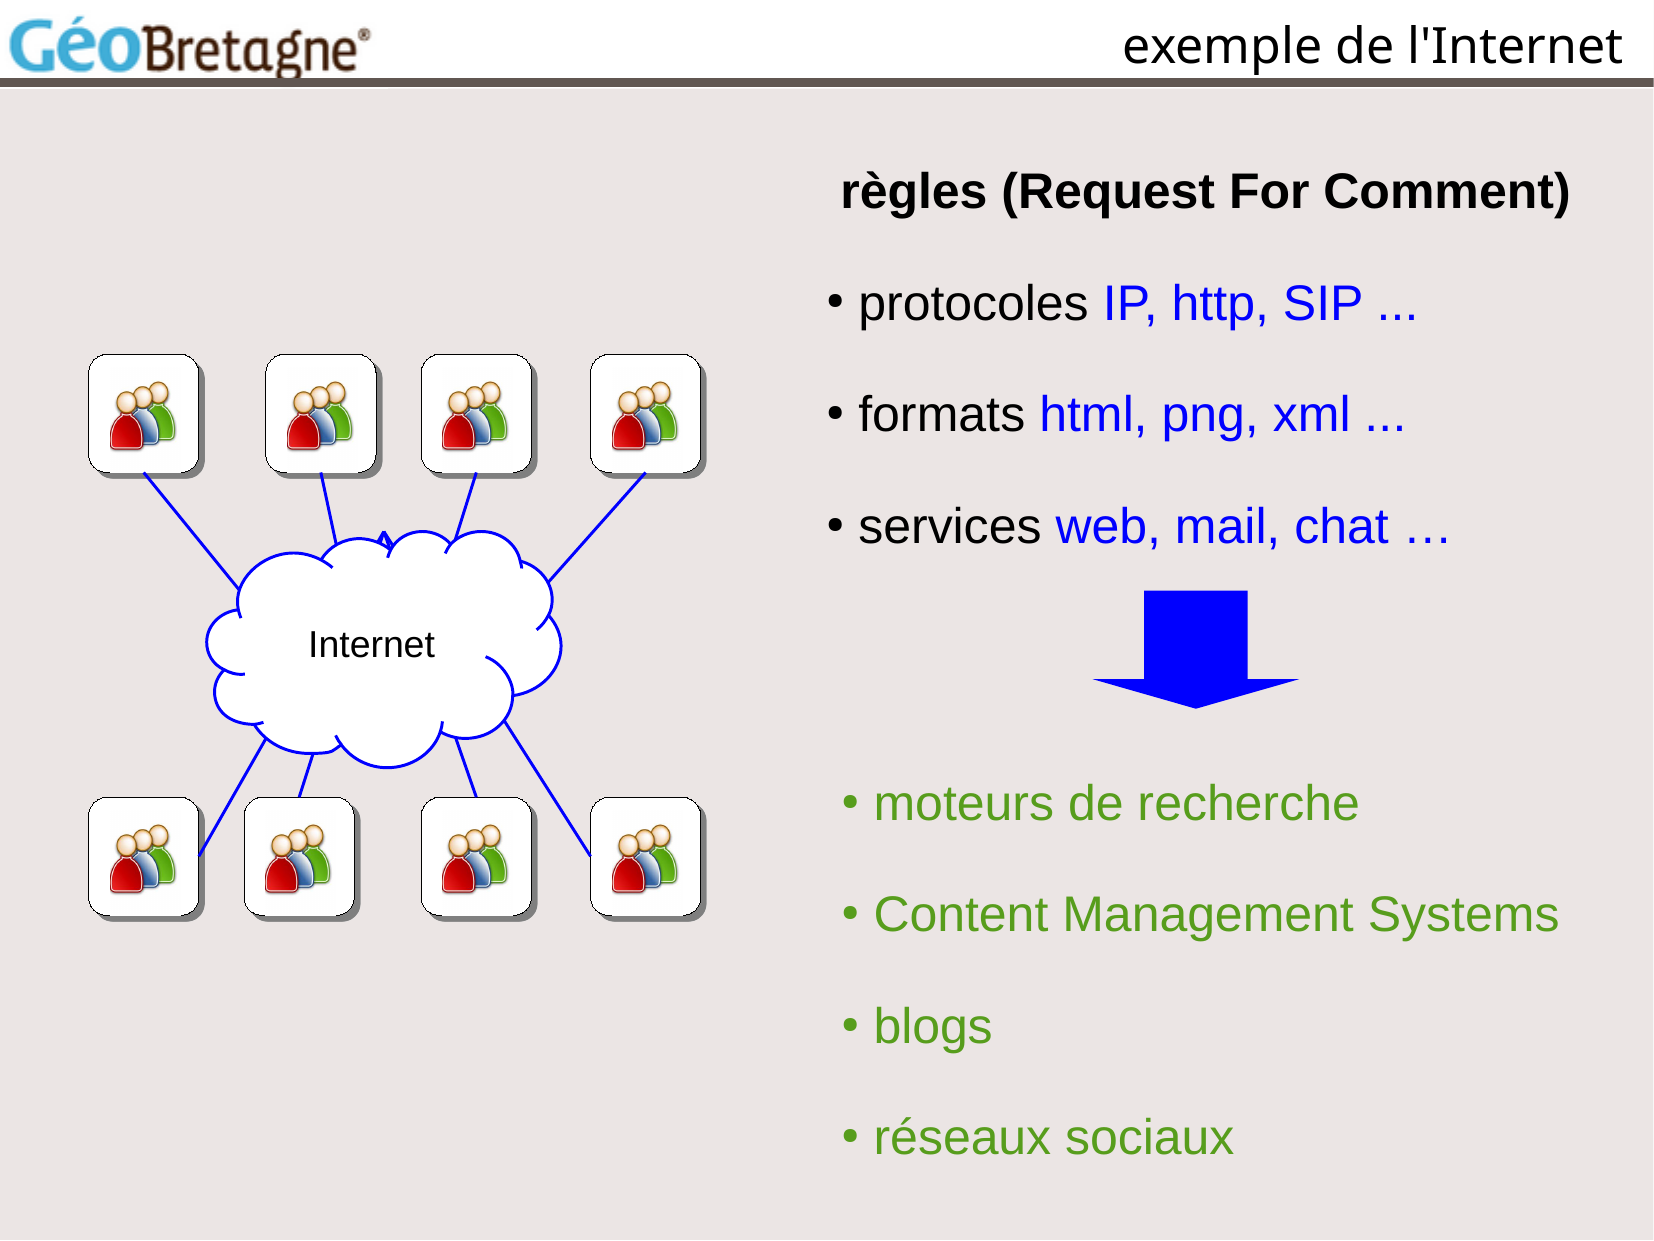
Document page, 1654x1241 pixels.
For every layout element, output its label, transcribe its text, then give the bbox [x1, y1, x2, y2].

picture [612, 367, 683, 473]
picture [110, 367, 181, 473]
text_box [244, 797, 355, 916]
picture [0, 0, 383, 78]
text_box [590, 354, 701, 473]
picture [442, 810, 513, 916]
picture [265, 810, 336, 916]
picture [287, 367, 358, 473]
picture [442, 367, 513, 473]
text_box règles (Request For Comment) protocoles IP, http, SIP ... formats html, png, xml ... services web, mail, chat … [811, 155, 1587, 562]
text_box [88, 797, 199, 916]
text_box [1092, 590, 1300, 709]
picture [110, 810, 181, 916]
picture [612, 810, 683, 916]
title exemple de l'Internet [383, 0, 1625, 89]
text_box [590, 797, 701, 916]
text_box [421, 797, 532, 916]
text_box moteurs de recherche Content Management Systems blogs réseaux sociaux [826, 767, 1576, 1173]
text_box [265, 354, 377, 473]
text_box Internet [206, 531, 562, 768]
text_box [421, 354, 532, 473]
text_box [88, 354, 199, 473]
